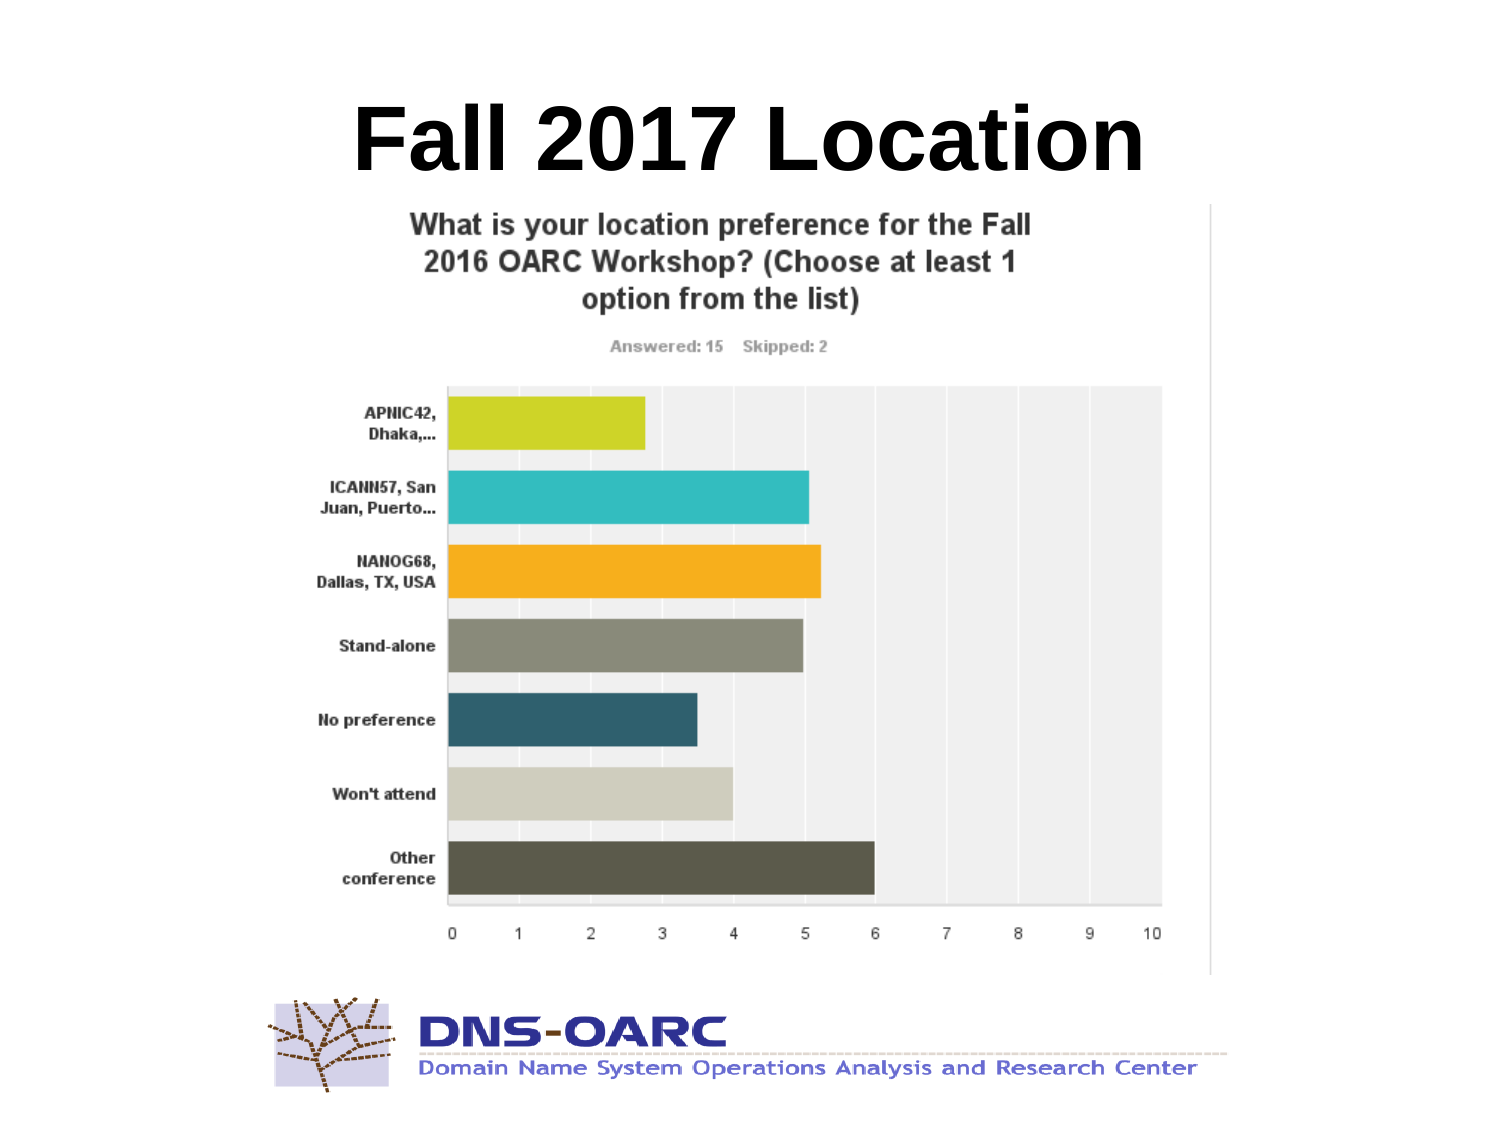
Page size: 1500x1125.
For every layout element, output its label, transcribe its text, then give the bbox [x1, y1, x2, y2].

title Fall 2017 Location [75, 44, 1425, 233]
picture [285, 204, 1216, 976]
picture [214, 991, 1259, 1099]
